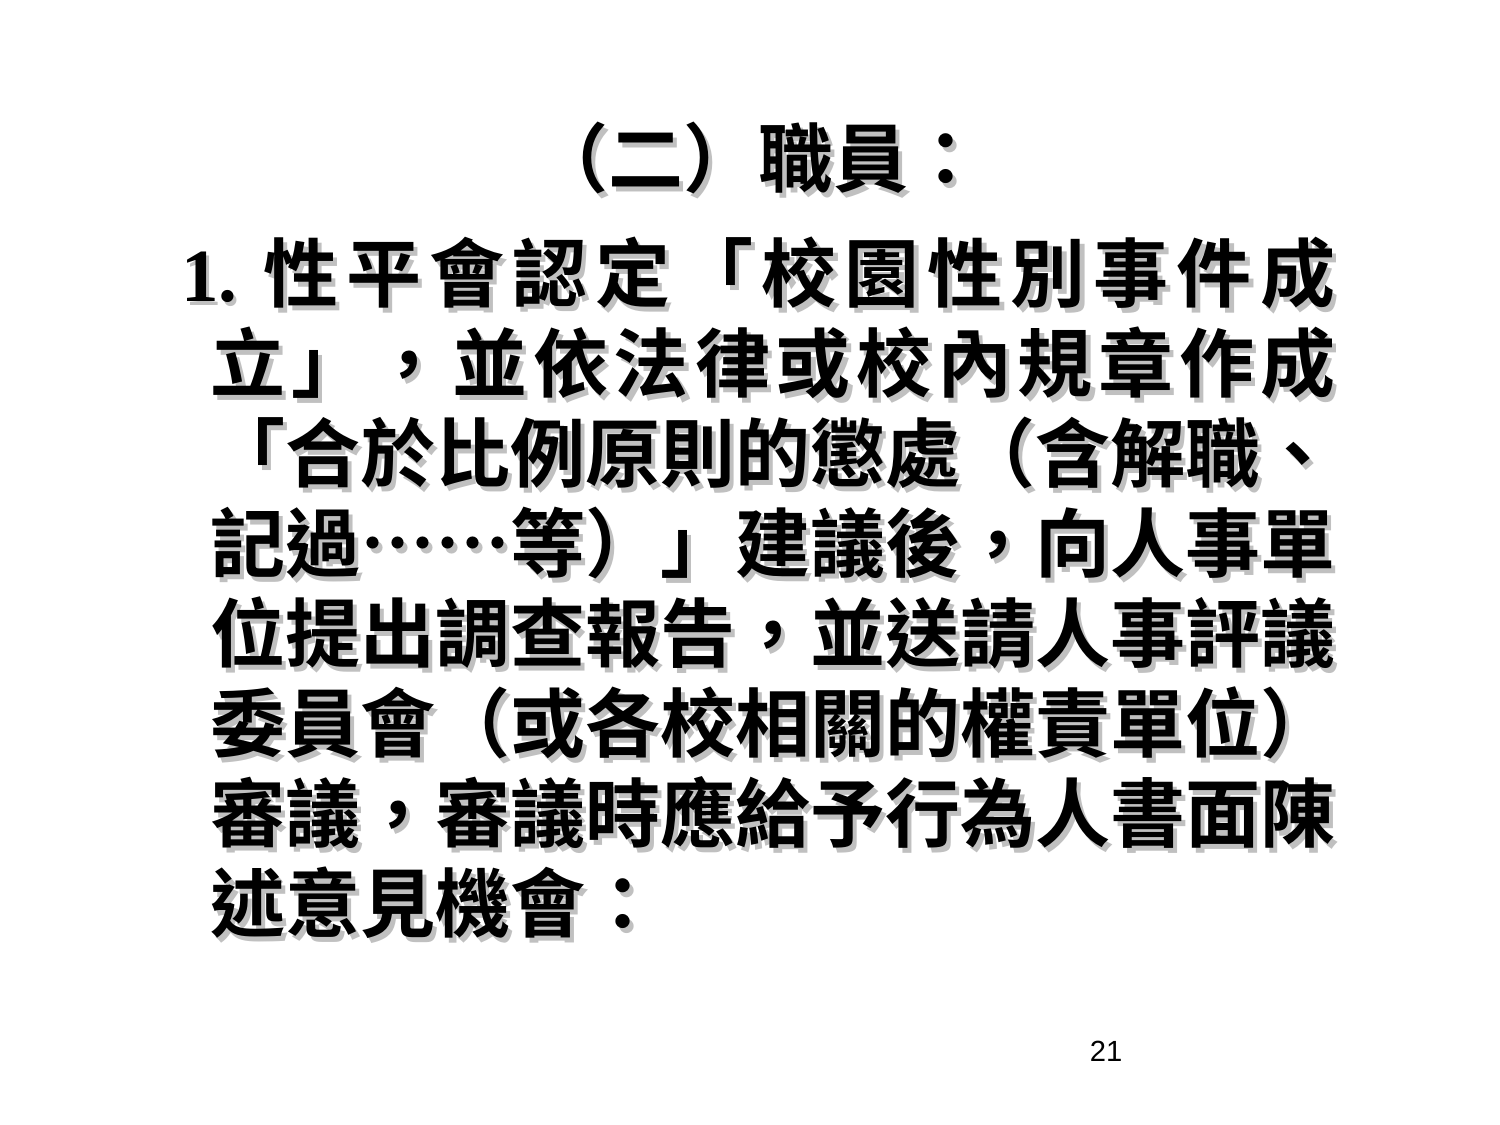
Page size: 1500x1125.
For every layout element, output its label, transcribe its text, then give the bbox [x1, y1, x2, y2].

text_box [1074, 1024, 1426, 1103]
text_box （二）職員： 1.性平會認定「校園性別事件成立」，並依法律或校內規章作成「合於比例原則的懲處（含解職、記過……等）」建議後，向人事單位提出調查報告，並送請人事評議委員會（或各校相關的權責單位）審議，審議時應給予行為人書面陳述意見機會： [166, 104, 1359, 954]
